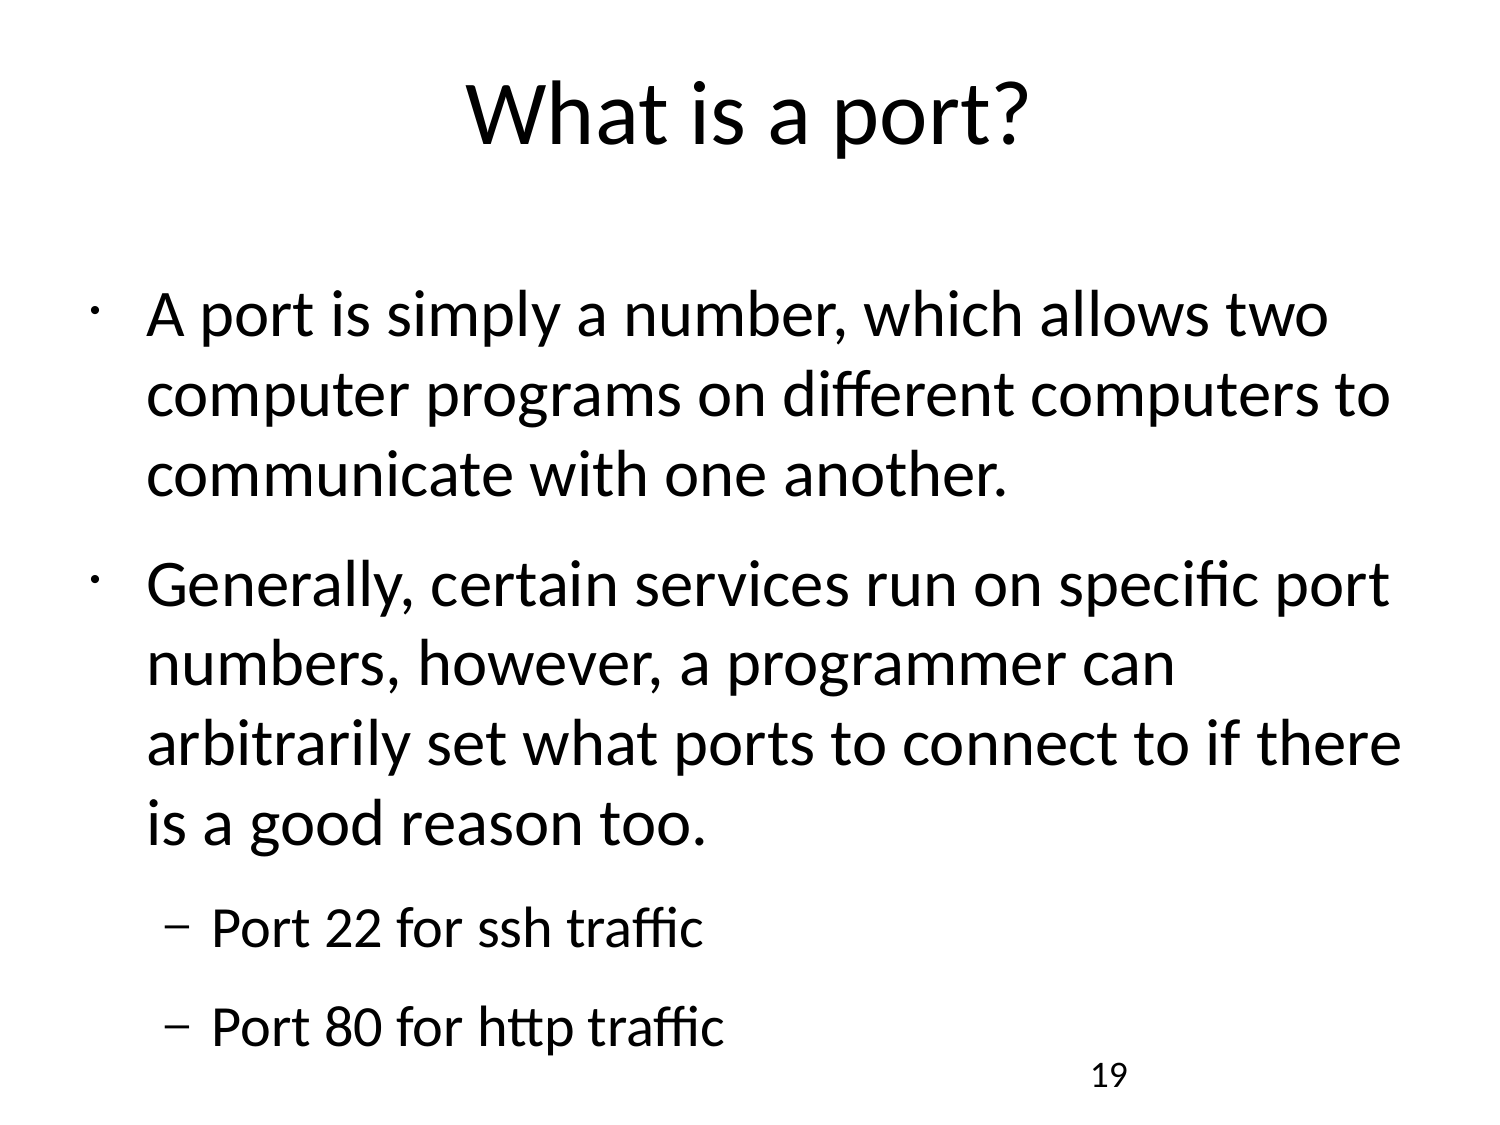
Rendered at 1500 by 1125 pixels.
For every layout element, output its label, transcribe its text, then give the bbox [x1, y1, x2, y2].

title What is a port? [75, 45, 1425, 233]
slide_number <number> [1074, 1042, 1425, 1103]
list A port is simply a number, which allows two computer programs on different computers to communicate with one another. Generally, certain services run on specific port numbers, however, a programmer can arbitrarily set what ports to connect to if there is a good reason too. Port 22 for ssh traffic Port 80 for http traffic [75, 262, 1425, 1005]
